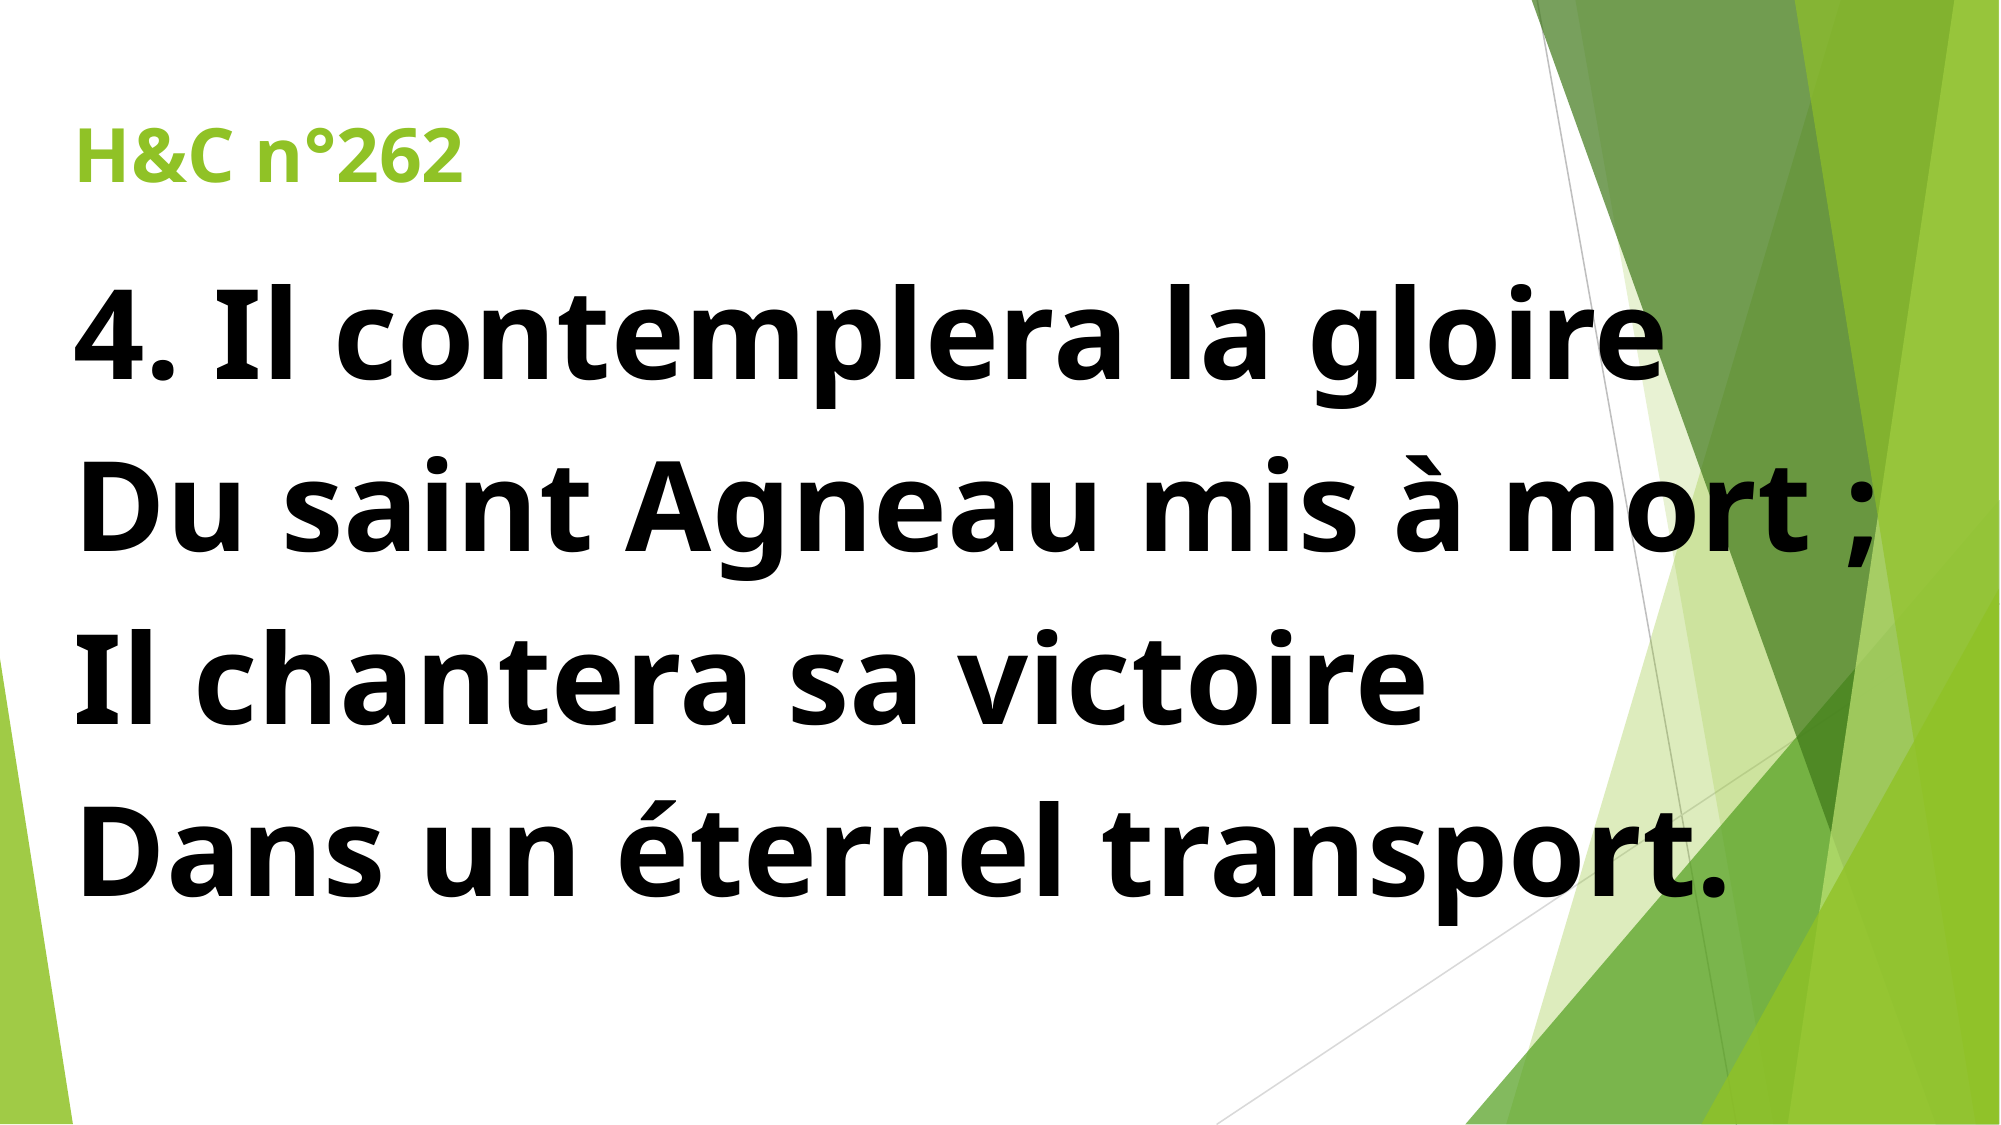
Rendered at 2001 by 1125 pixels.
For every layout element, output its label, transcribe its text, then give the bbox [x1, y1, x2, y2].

text_box 4. Il contemplera la gloire Du saint Agneau mis à mort ; Il chantera sa victoire Dans un éternel transport. [59, 224, 1961, 1074]
text_box H&C n°262 [59, 99, 1522, 213]
